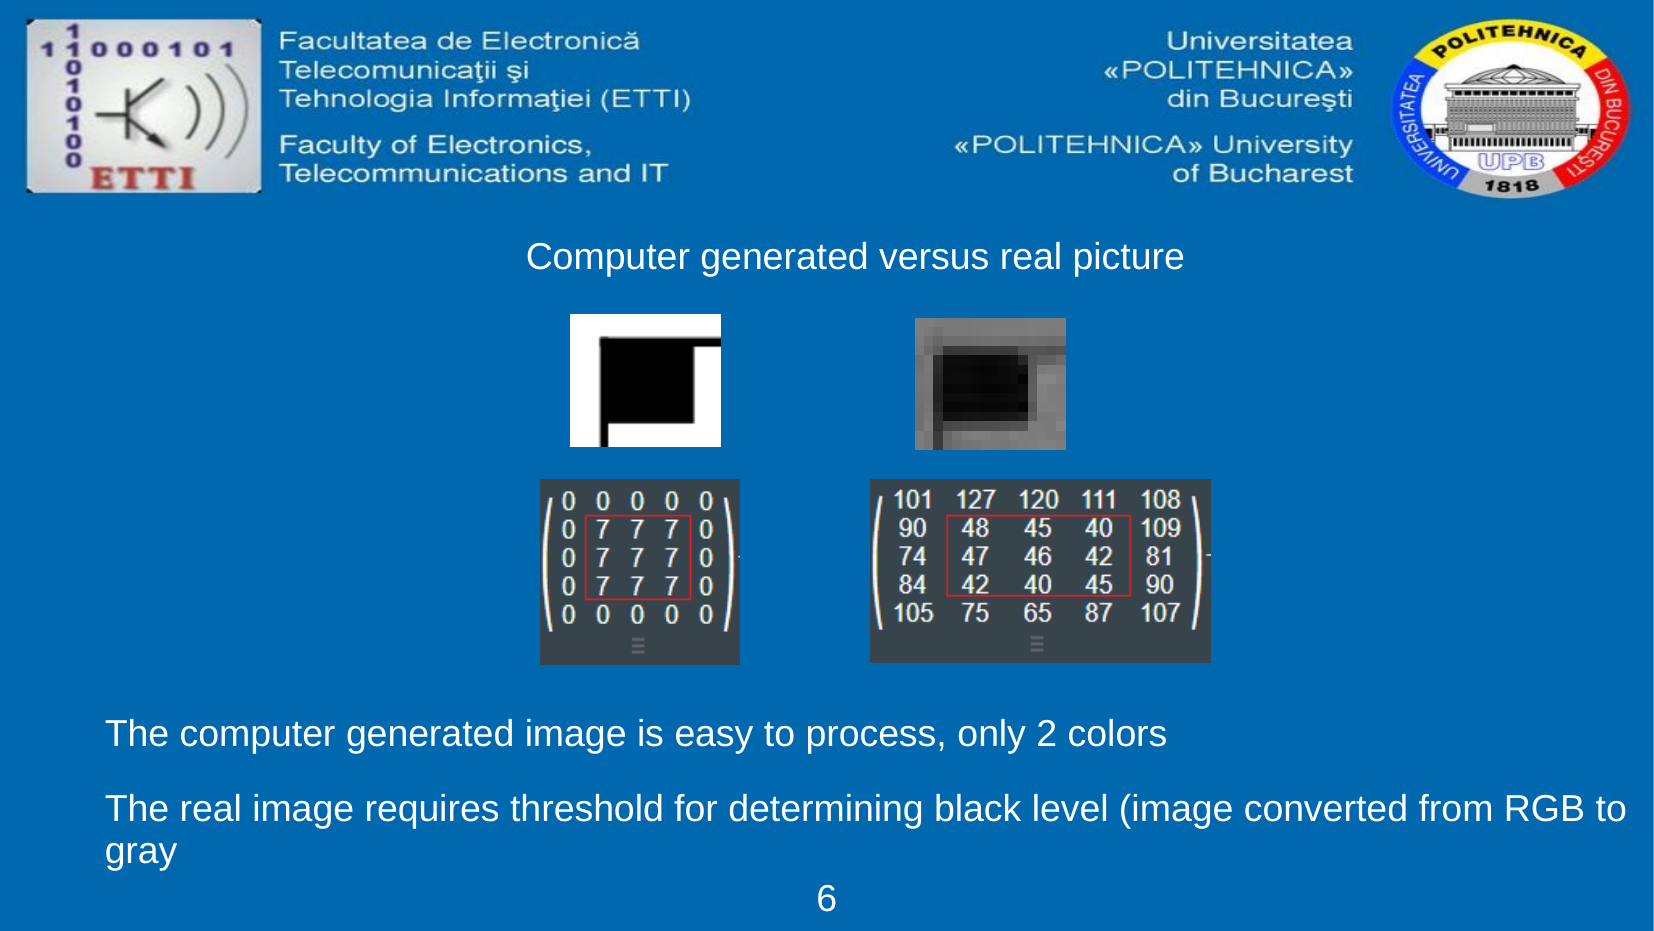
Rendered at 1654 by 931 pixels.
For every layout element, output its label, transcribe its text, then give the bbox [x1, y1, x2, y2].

text_box Computer generated versus real picture [511, 228, 1201, 286]
text_box 6 [801, 870, 853, 927]
text_box The computer generated image is easy to process, only 2 colors [90, 705, 1514, 762]
text_box The real image requires threshold for determining black level (image converted from RGB to gray [90, 780, 1643, 879]
picture [0, 0, 1654, 931]
